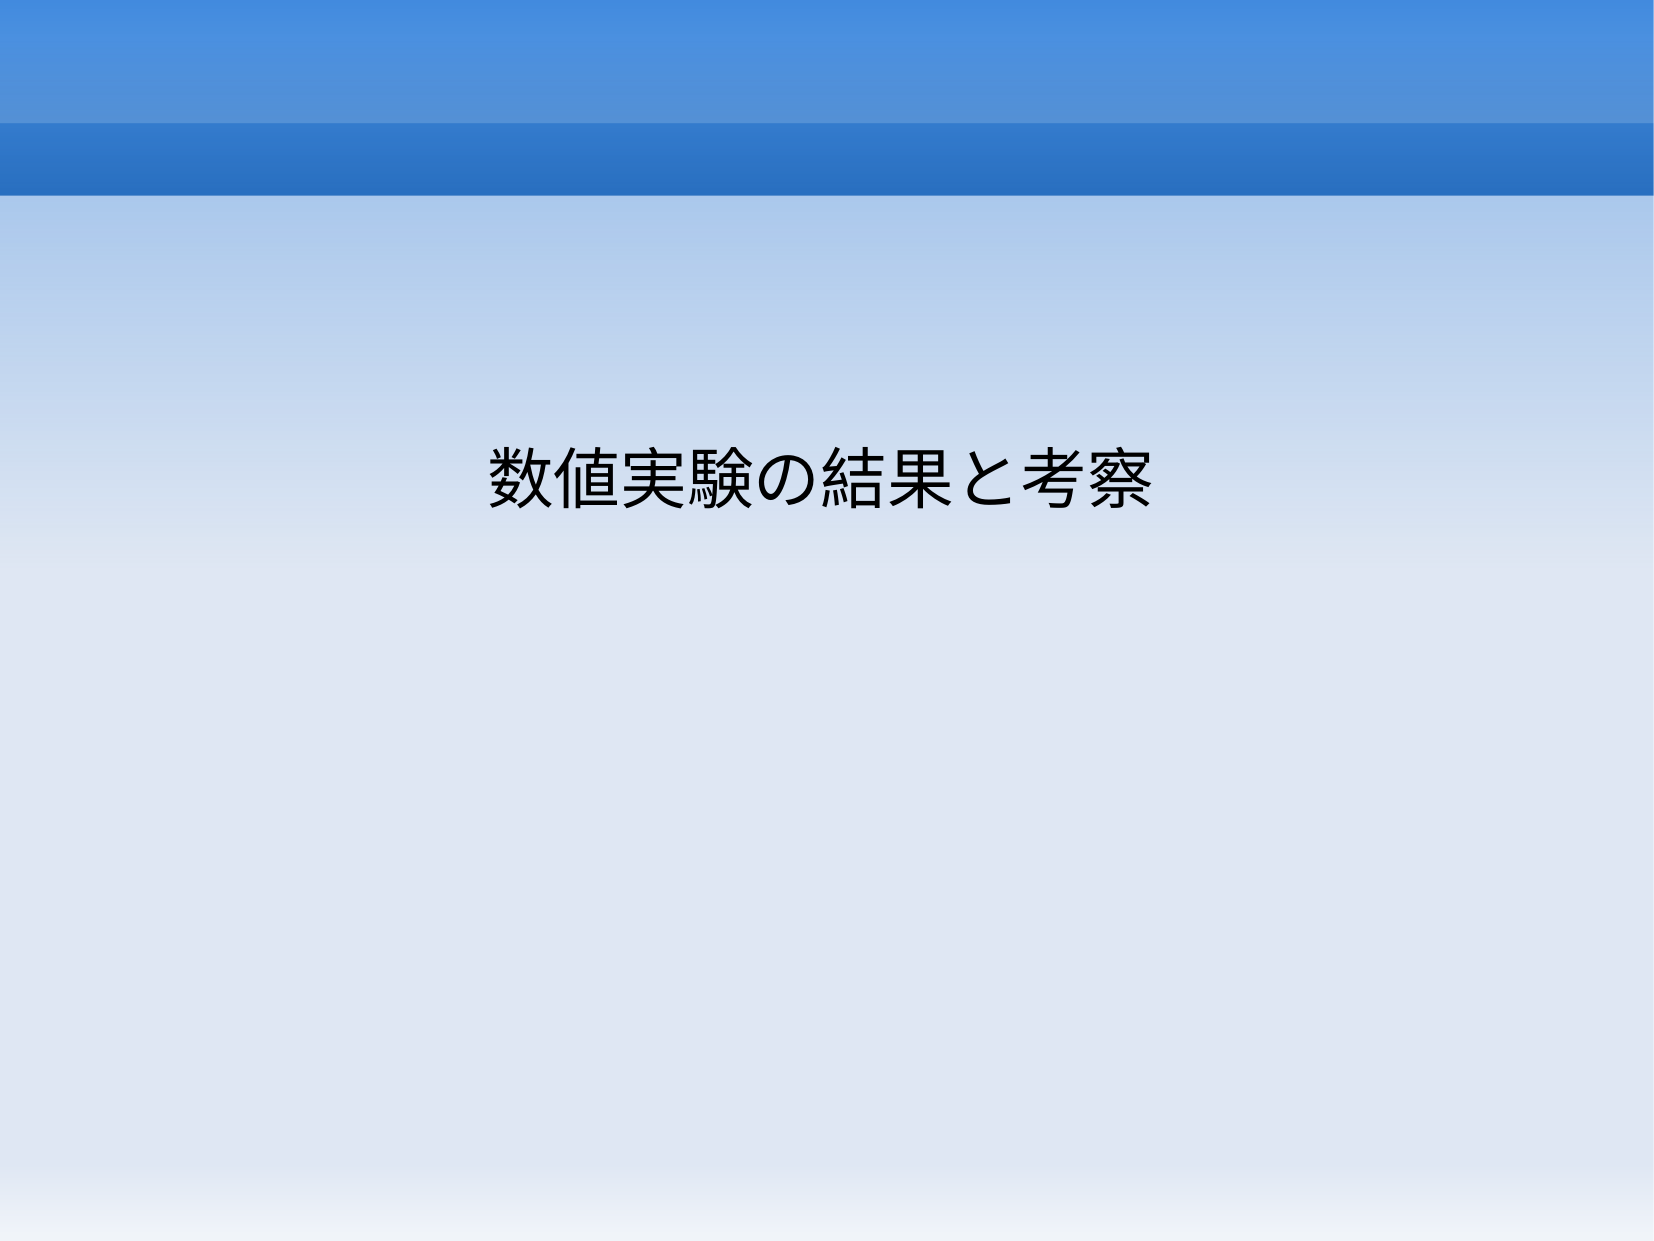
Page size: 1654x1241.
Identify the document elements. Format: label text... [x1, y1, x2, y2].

subtitle 数値実験の結果と考察 [76, 0, 1565, 1109]
picture [0, 0, 1654, 1241]
